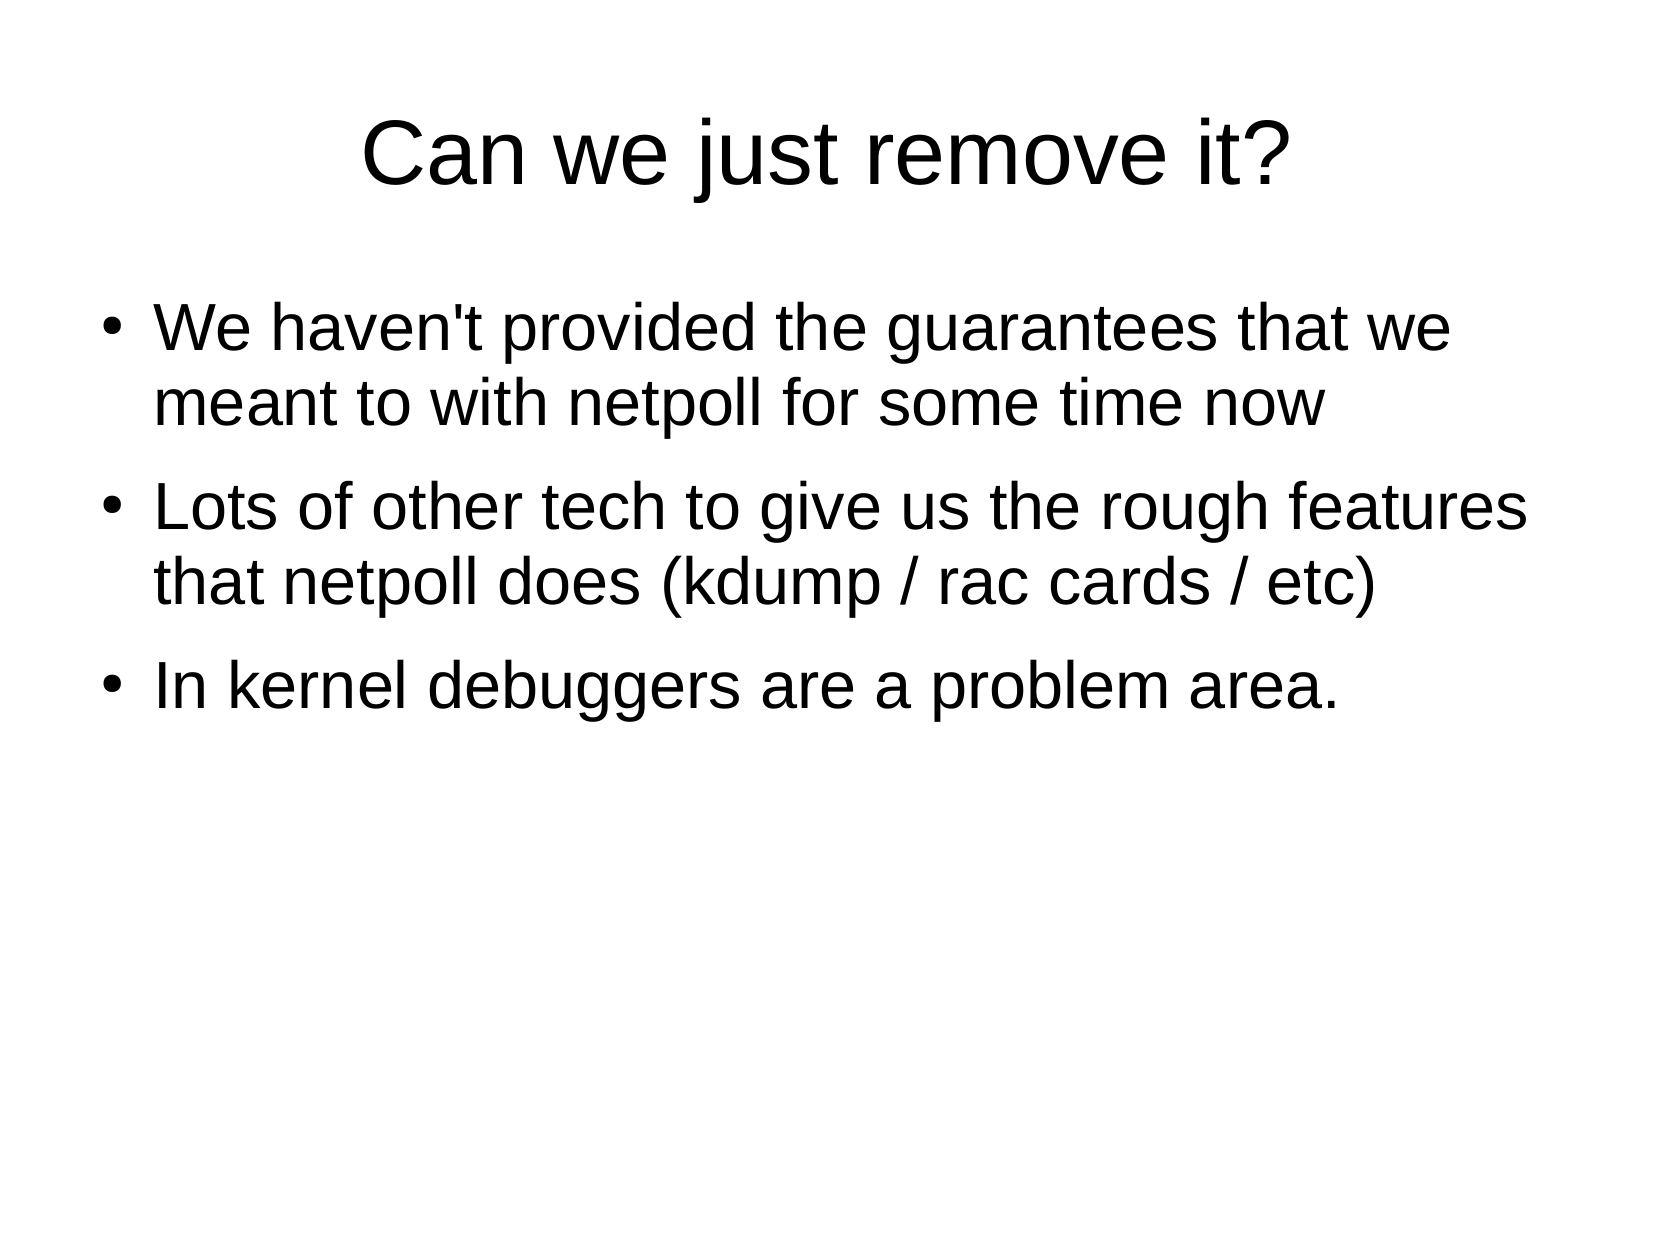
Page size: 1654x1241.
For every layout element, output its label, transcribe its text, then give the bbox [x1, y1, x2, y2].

list We haven't provided the guarantees that we meant to with netpoll for some time now Lots of other tech to give us the rough features that netpoll does (kdump / rac cards / etc) In kernel debuggers are a problem area. [82, 290, 1571, 1094]
title Can we just remove it? [82, 56, 1571, 250]
